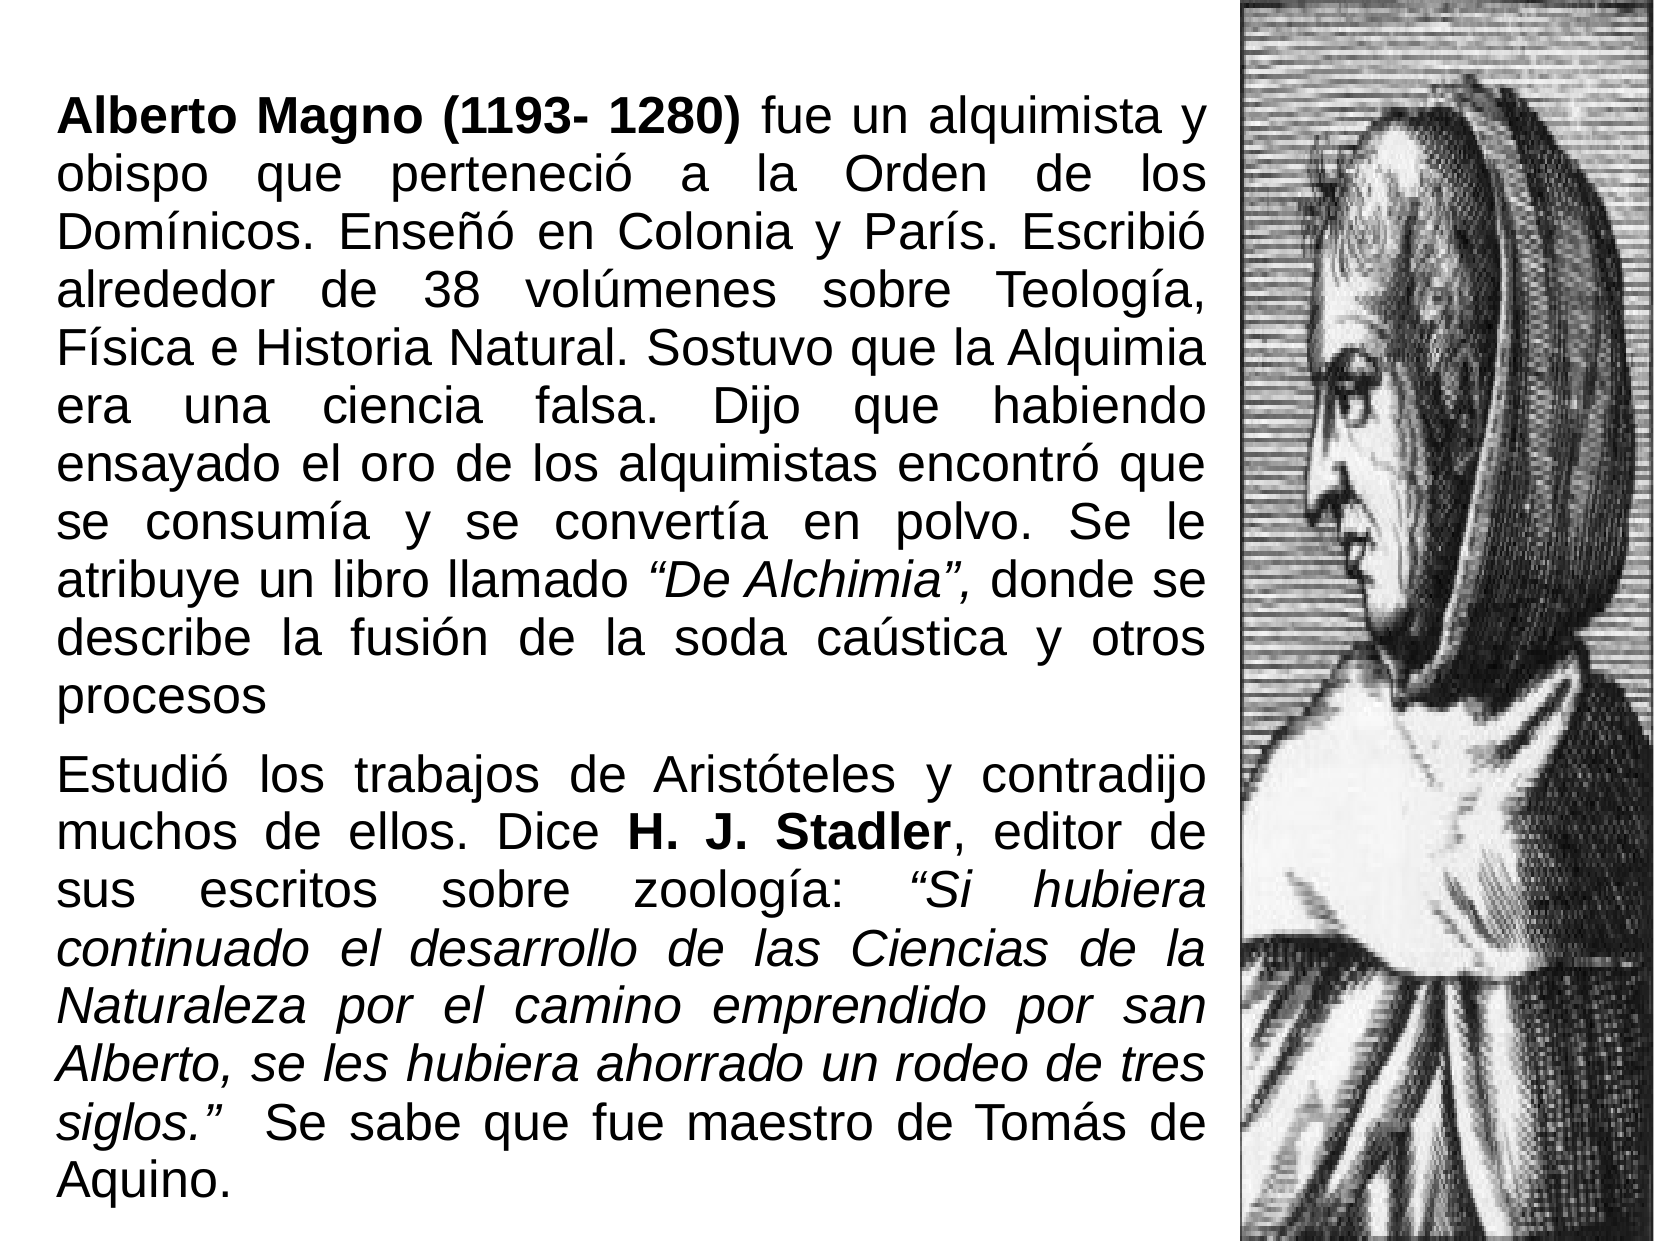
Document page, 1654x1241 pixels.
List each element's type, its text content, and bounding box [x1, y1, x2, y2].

text_box Alberto Magno (1193- 1280) fue un alquimista y obispo que perteneció a la Orden de los Domínicos. Enseñó en Colonia y París. Escribió alrededor de 38 volúmenes sobre Teología, Física e Historia Natural. Sostuvo que la Alquimia era una ciencia falsa. Dijo que habiendo ensayado el oro de los alquimistas encontró que se consumía y se convertía en polvo. Se le atribuye un libro llamado “De Alchimia”, donde se describe la fusión de la soda caústica y otros procesos Estudió los trabajos de Aristóteles y contradijo muchos de ellos. Dice H. J. Stadler, editor de sus escritos sobre zoología: “Si hubiera continuado el desarrollo de las Ciencias de la Naturaleza por el camino emprendido por san Alberto, se les hubiera ahorrado un rodeo de tres siglos.” Se sabe que fue maestro de Tomás de Aquino. [41, 78, 1223, 1217]
picture [1240, 0, 1654, 1241]
